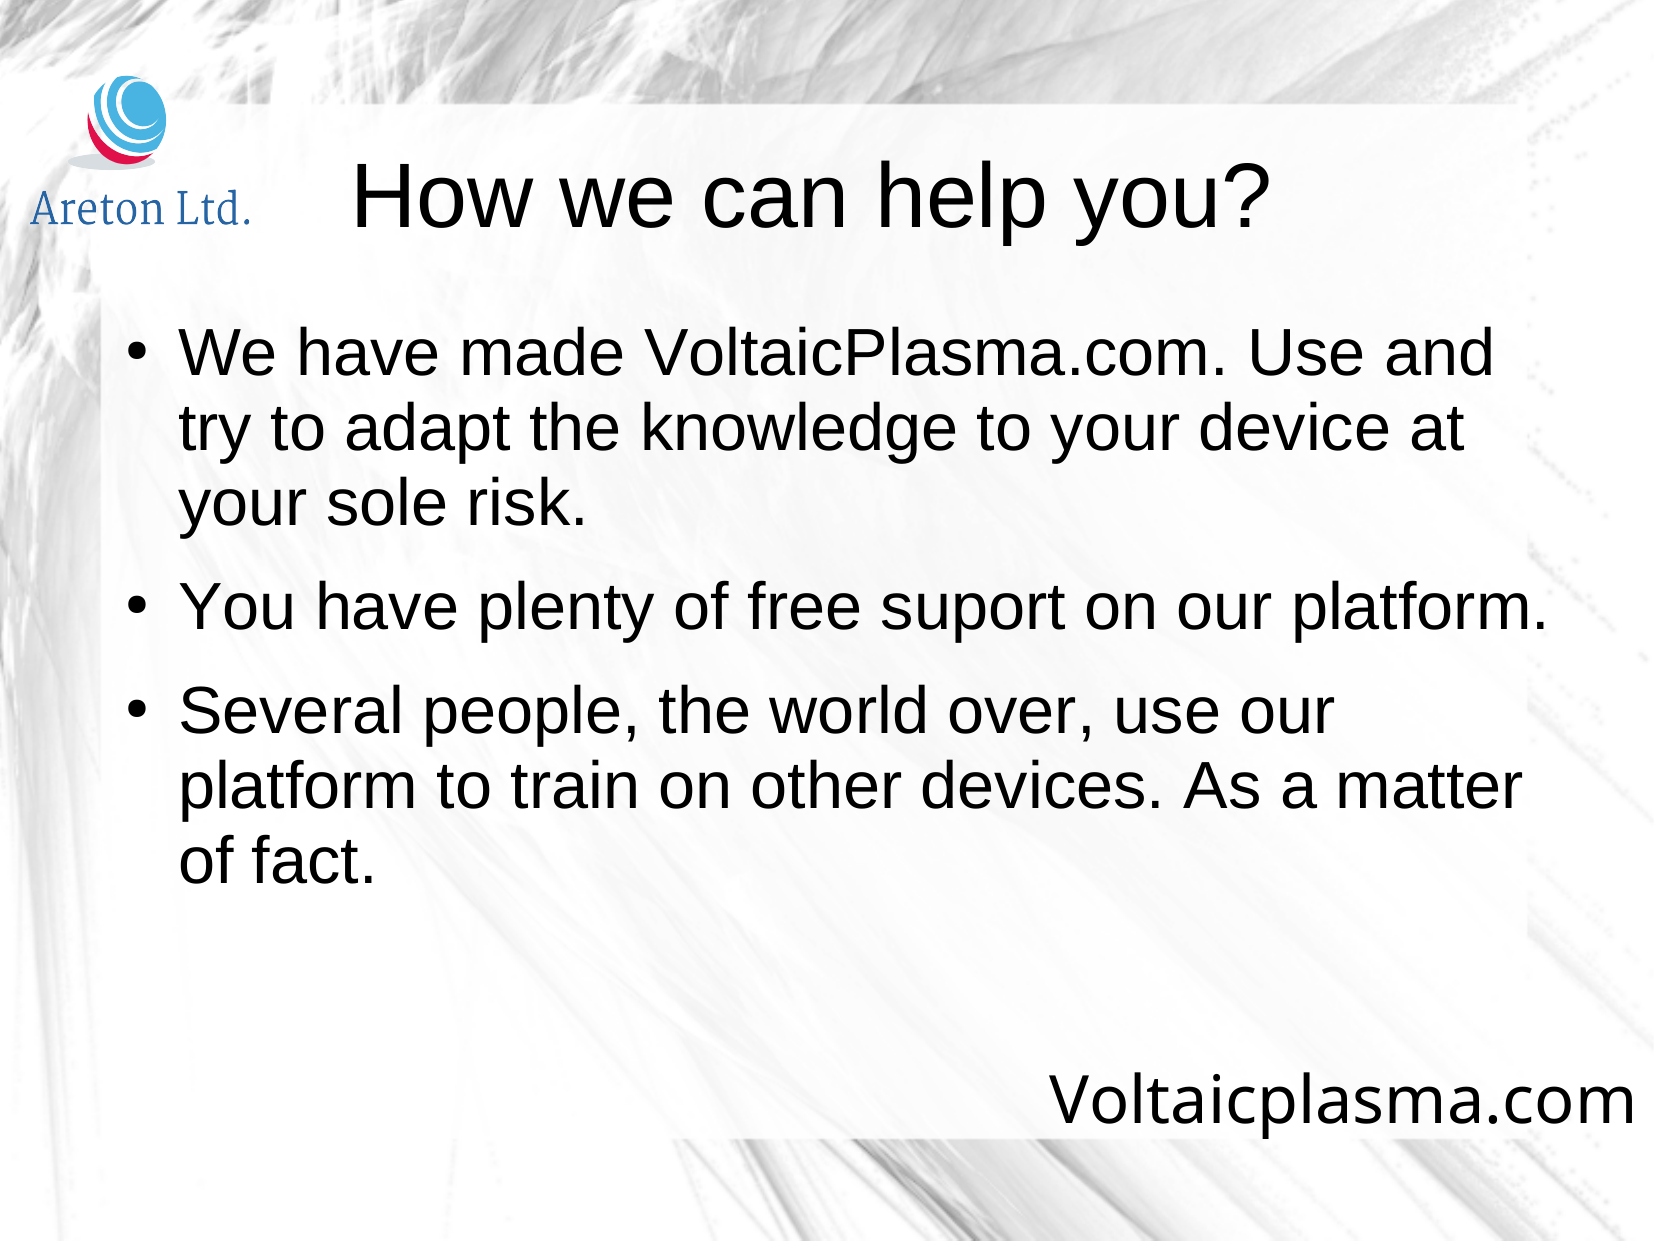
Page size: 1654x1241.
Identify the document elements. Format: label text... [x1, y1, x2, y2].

title How we can help you? [316, 112, 1506, 281]
list We have made VoltaicPlasma.com. Use and try to adapt the knowledge to your device at your sole risk. You have plenty of free suport on our platform. Several people, the world over, use our platform to train on other devices. As a matter of fact. [107, 315, 1561, 941]
picture [0, 0, 1654, 1241]
text_box Voltaicplasma.com [617, 784, 1654, 1241]
